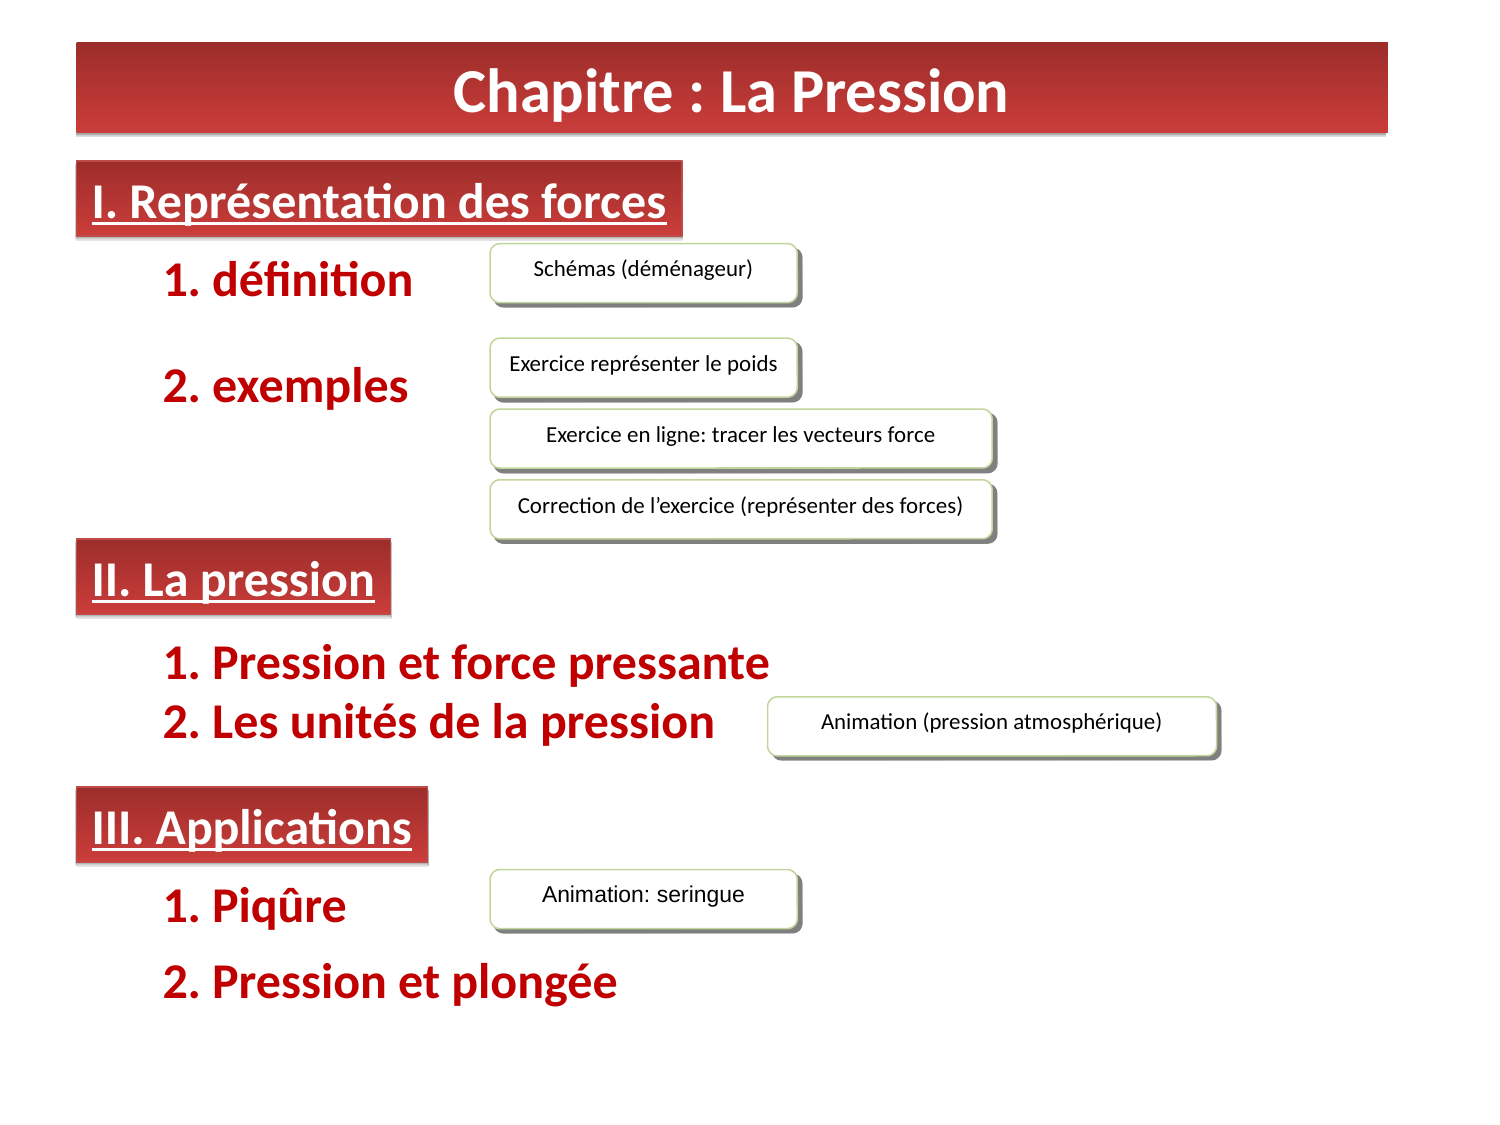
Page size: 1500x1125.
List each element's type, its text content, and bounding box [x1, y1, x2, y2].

text_box Chapitre : La Pression [76, 42, 1388, 133]
text_box III. Applications [76, 786, 428, 862]
text_box 2. exemples [147, 345, 424, 421]
text_box I. Représentation des forces [76, 160, 683, 236]
text_box 2. Pression et plongée [147, 940, 634, 1016]
text_box 1. définition [147, 238, 430, 314]
text_box 1. Pression et force pressante [147, 621, 786, 697]
text_box 2. Les unités de la pression [147, 680, 731, 756]
text_box 1. Piqûre [147, 864, 363, 940]
text_box Schémas (déménageur) [490, 243, 798, 303]
text_box Animation (pression atmosphérique) [767, 696, 1217, 756]
text_box Exercice représenter le poids [490, 338, 798, 398]
text_box II. La pression [76, 538, 391, 614]
text_box Animation: seringue [490, 869, 798, 929]
text_box Exercice en ligne: tracer les vecteurs force [490, 409, 993, 469]
text_box Correction de l’exercice (représenter des forces) [490, 479, 993, 539]
